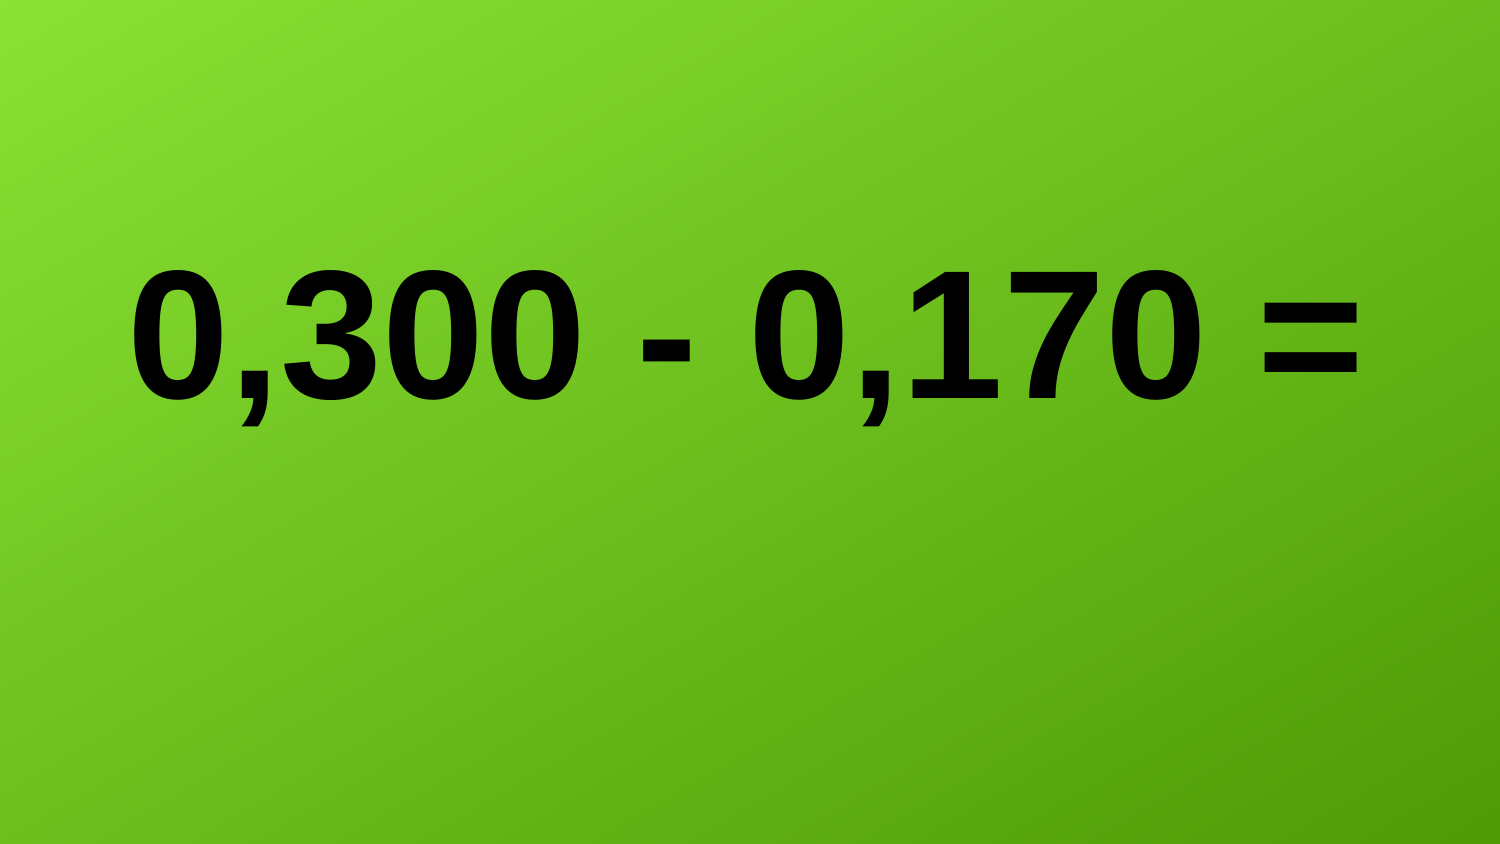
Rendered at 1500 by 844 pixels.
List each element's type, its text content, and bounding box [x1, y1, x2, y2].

title 0,300 - 0,170 = [112, 259, 1388, 450]
